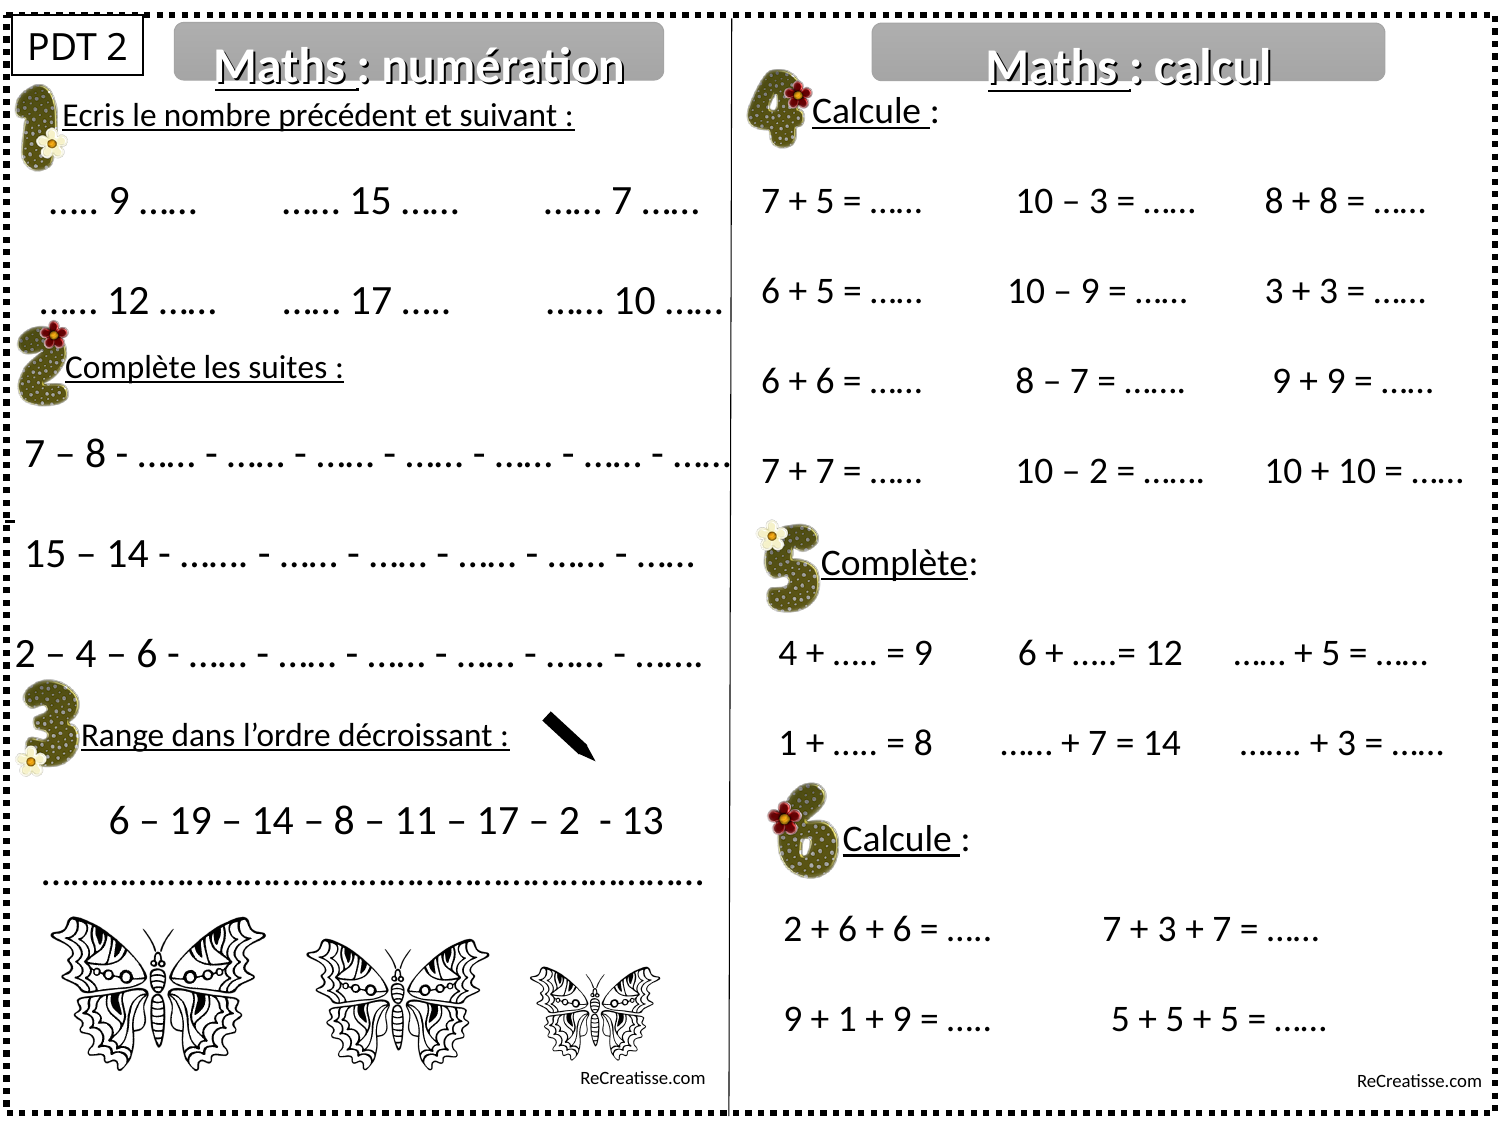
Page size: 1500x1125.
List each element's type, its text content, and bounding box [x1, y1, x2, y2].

text_box Ecris le nombre précédent et suivant : ….. 9 …… …… 15 …… …… 7 …… …… 12 …… …… 17 ….. …… 10 …… [25, 86, 746, 331]
text_box PDT 2 [12, 15, 143, 75]
picture [1, 671, 84, 780]
picture [740, 62, 817, 151]
text_box Calcule : 7 + 5 = …… 10 – 3 = …… 8 + 8 = …… 6 + 5 = …… 10 – 9 = …… 3 + 3 = …… 6 + 6 = …… 8 – 7 = ……. 9 + 9 = …… 7 + 7 = …… 10 – 2 = ……. 10 + 10 = …… [746, 79, 1485, 530]
picture [16, 830, 687, 1121]
text_box Complète: 4 + ….. = 9 6 + …..= 12 …… + 5 = …… 1 + ….. = 8 …… + 7 = 14 ……. + 3 = …… [763, 530, 1500, 807]
text_box Range dans l’ordre décroissant : 6 – 19 – 14 – 8 – 11 – 17 – 2 - 13 …………………………………………………………… [0, 706, 768, 1101]
text_box Maths : calcul [872, 23, 1385, 79]
picture [0, 318, 76, 416]
picture [754, 776, 846, 882]
text_box Maths : numération [174, 22, 664, 81]
picture [745, 517, 825, 618]
text_box Complète les suites : 7 – 8 - …… - …… - …… - …… - …… - …… - …… 15 – 14 - ……. - …… - …… - …… - …… - …… 2 – 4 – 6 - …… - …… - …… - …… - …… - ……. [0, 338, 763, 706]
text_box Calcule : 2 + 6 + 6 = ….. 7 + 3 + 7 = …… 9 + 1 + 9 = ….. 5 + 5 + 5 = …… [768, 807, 1500, 1125]
text_box Range dans l’ordre décroissant : 6 – 19 – 14 – 8 – 11 – 17 – 2 - 13 …………………………………………………………… [166, 1004, 370, 1101]
picture [0, 75, 74, 179]
text_box Maths : numération [224, 63, 248, 81]
